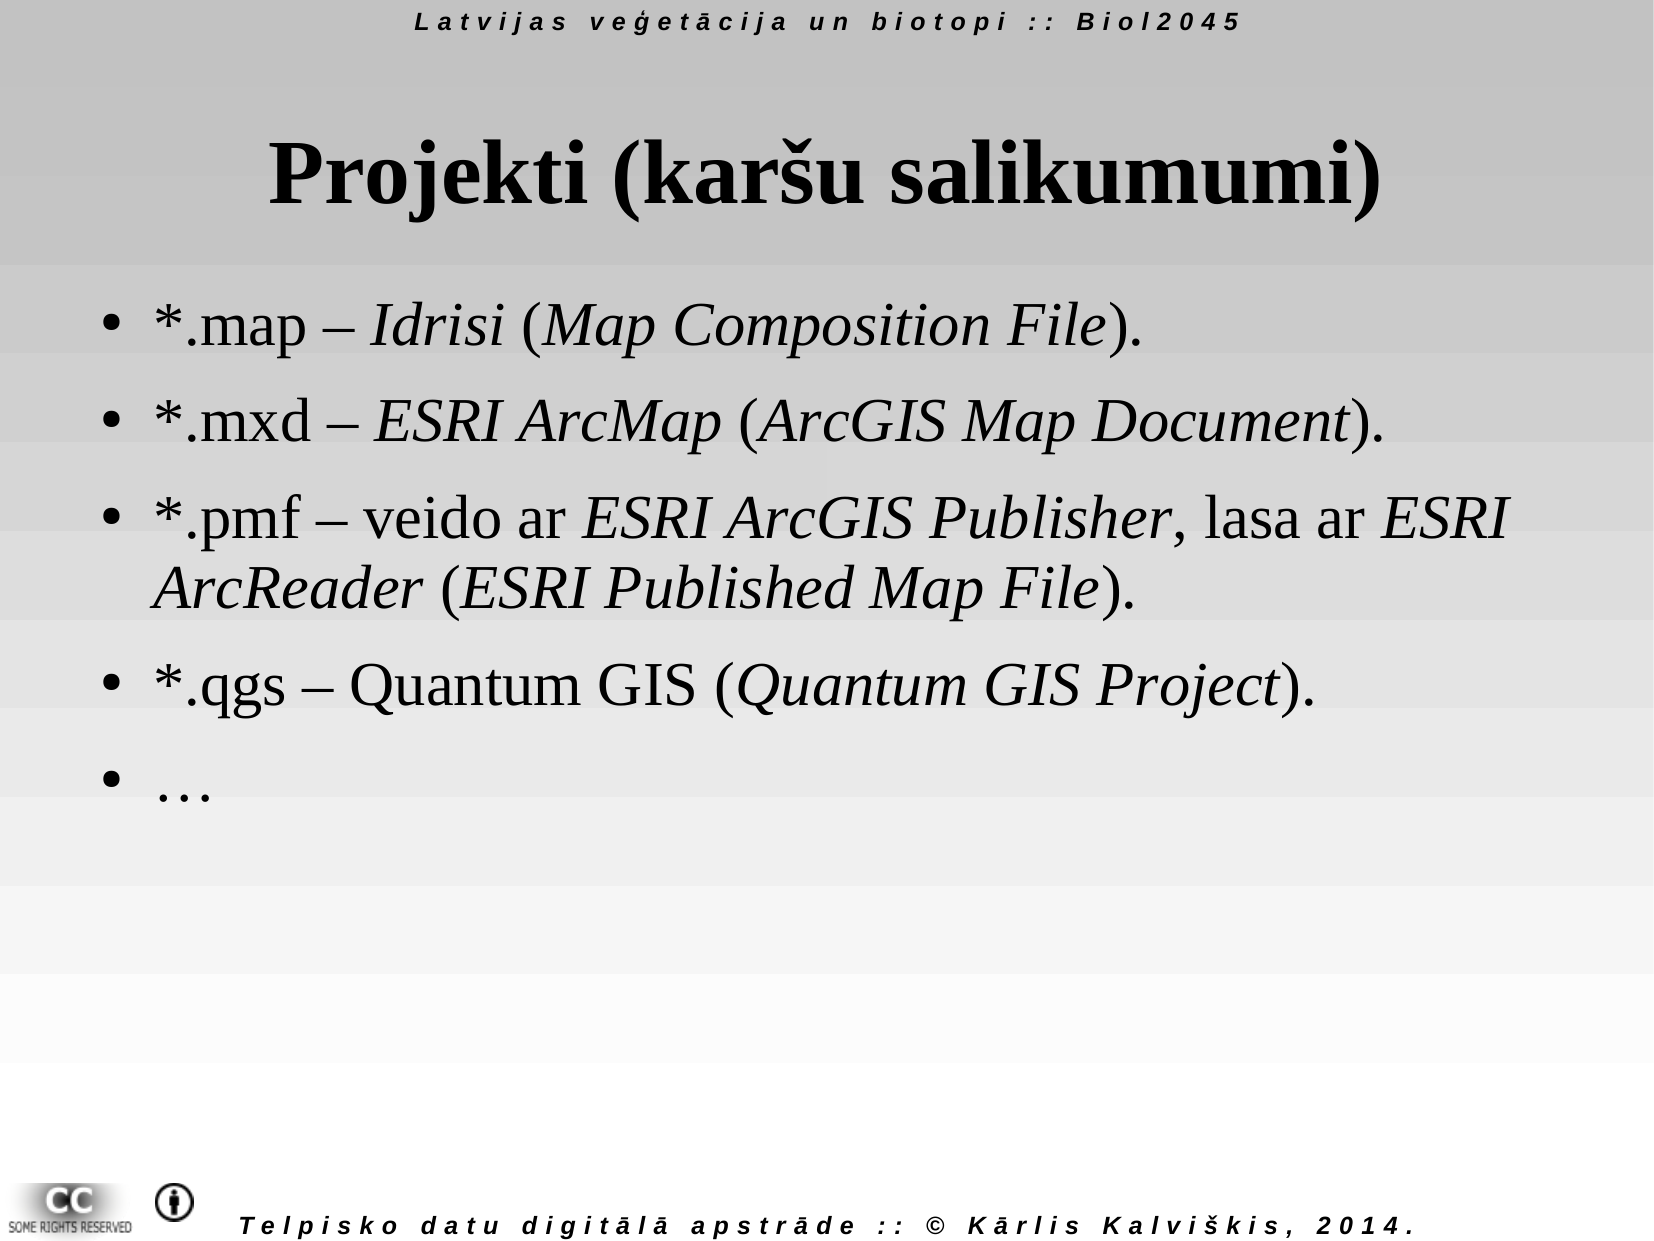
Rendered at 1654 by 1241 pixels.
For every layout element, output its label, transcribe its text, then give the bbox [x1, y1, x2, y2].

list *.map – Idrisi (Map Composition File). *.mxd – ESRI ArcMap (ArcGIS Map Document). *.pmf – veido ar ESRI ArcGIS Publisher, lasa ar ESRI ArcReader (ESRI Published Map File). *.qgs – Quantum GIS (Quantum GIS Project). … [82, 289, 1571, 1098]
picture [0, 0, 1654, 1241]
title Projekti (karšu salikumumi) [29, 49, 1625, 296]
